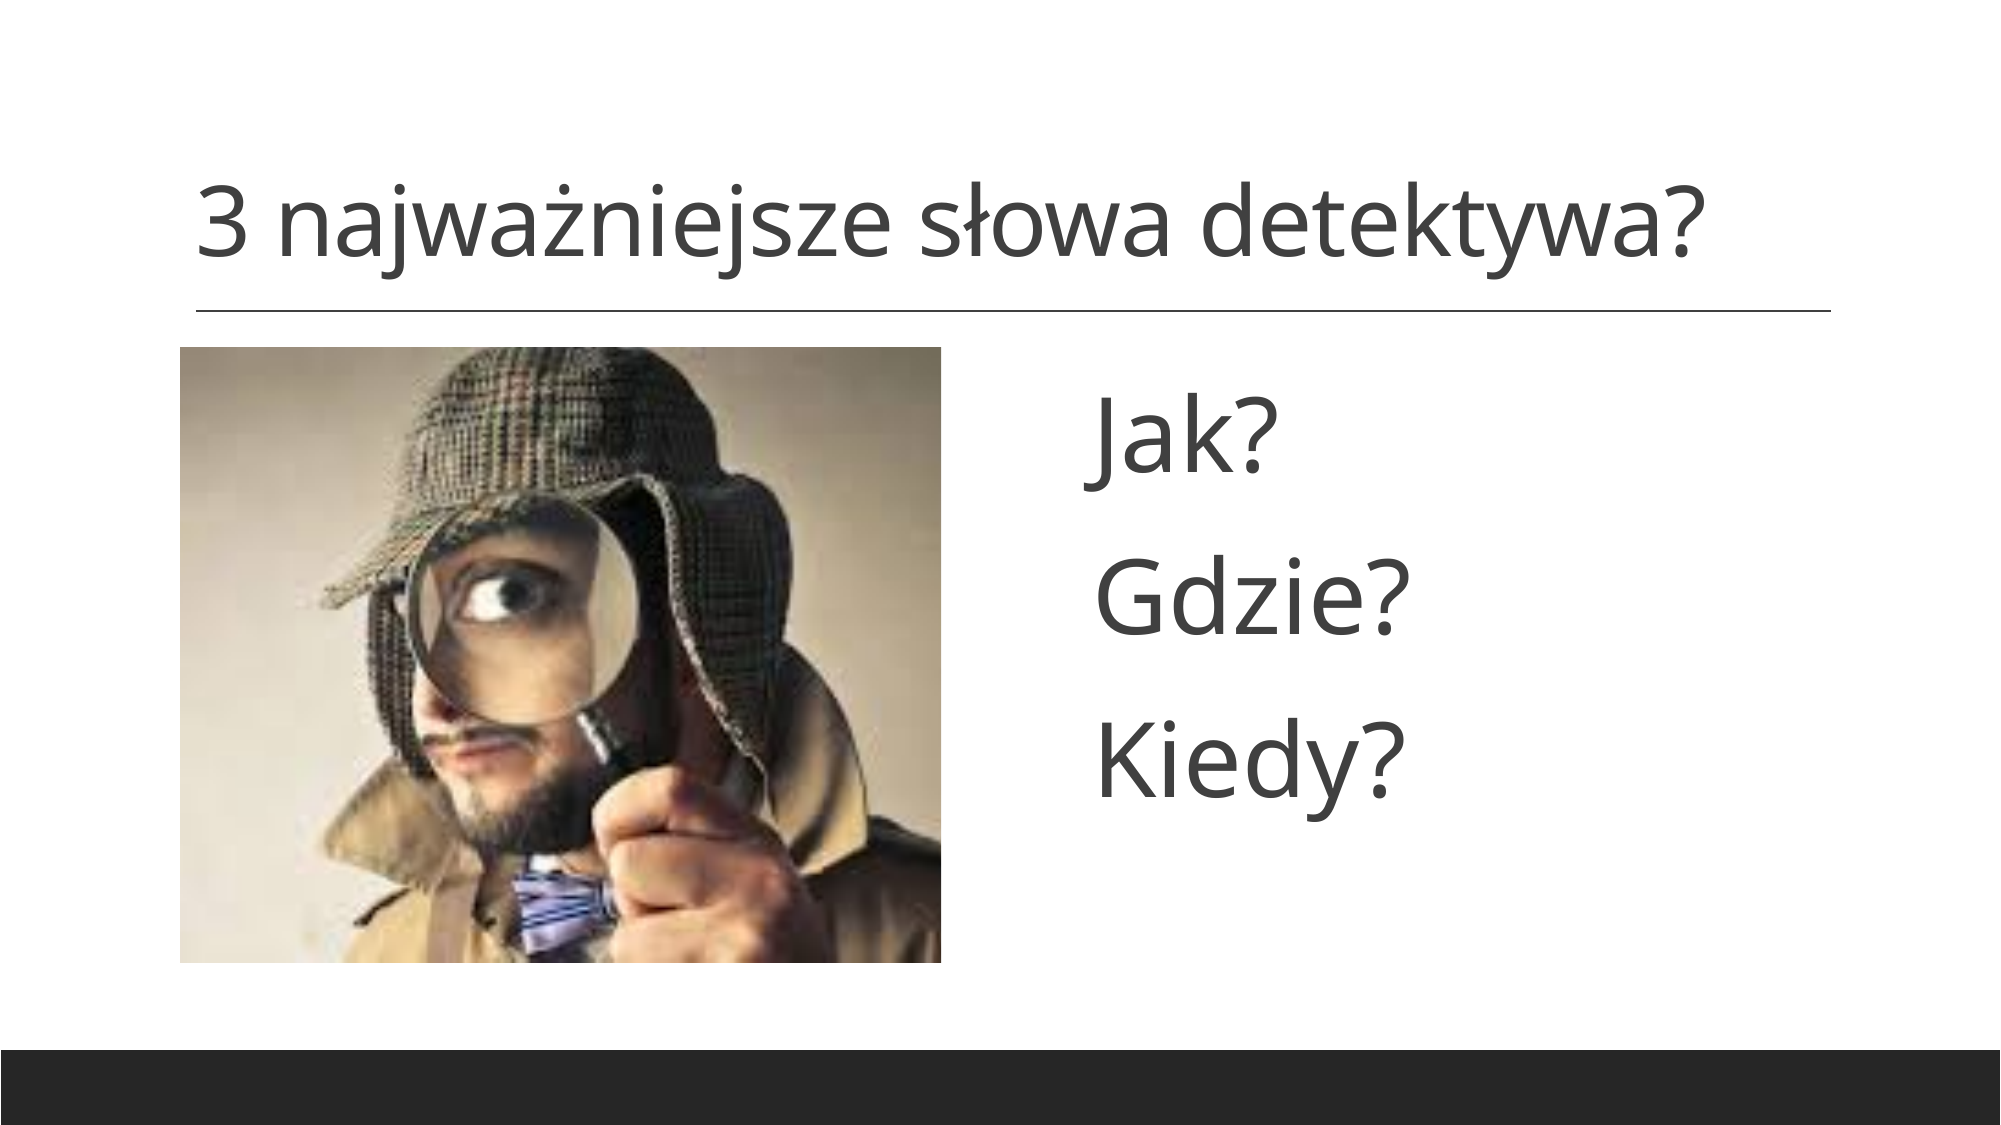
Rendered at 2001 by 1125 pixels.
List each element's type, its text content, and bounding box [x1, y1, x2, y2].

title 3 najważniejsze słowa detektywa? [180, 47, 1831, 286]
picture [180, 347, 942, 963]
list Jak? Gdzie? Kiedy? [1068, 347, 1831, 963]
